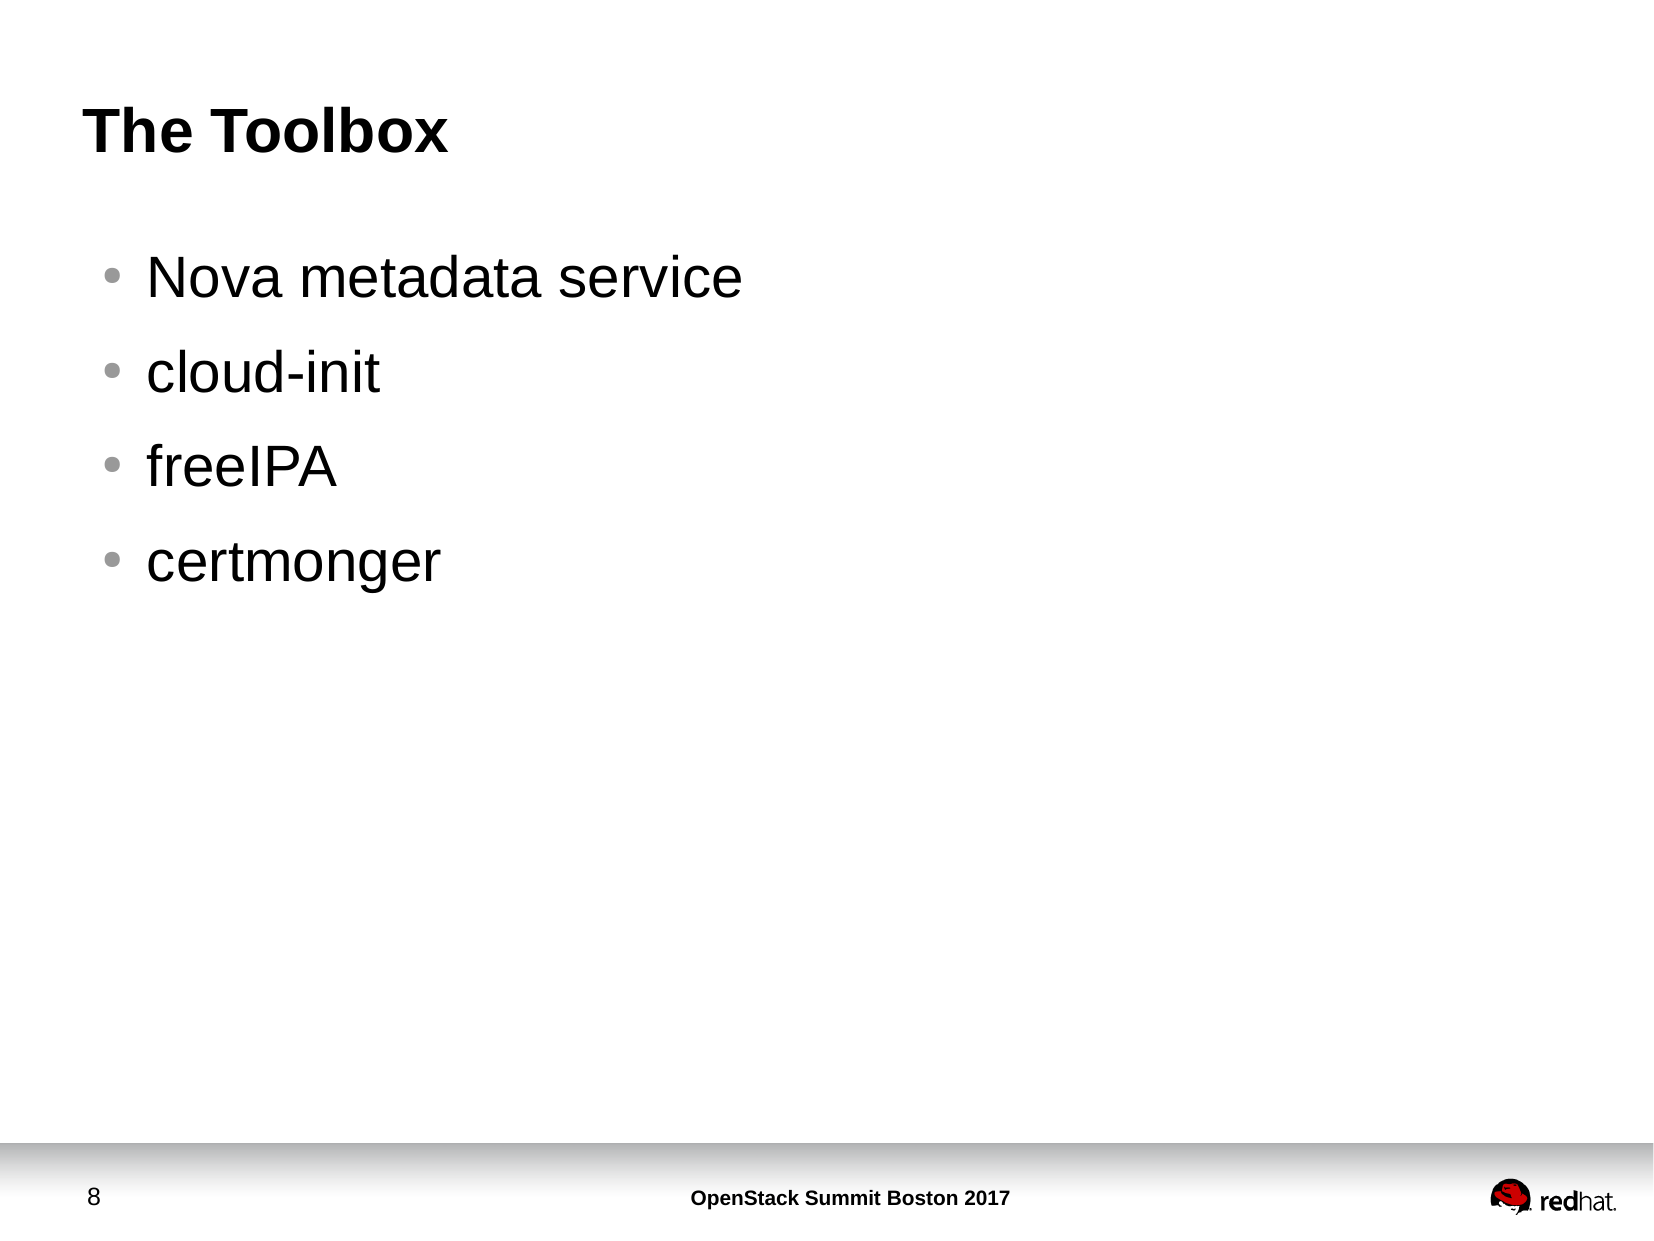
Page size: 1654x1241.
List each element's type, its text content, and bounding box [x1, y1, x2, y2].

title The Toolbox [82, 37, 1571, 226]
picture [0, 1143, 1654, 1241]
list Nova metadata service cloud-init freeIPA certmonger [86, 244, 1576, 1039]
